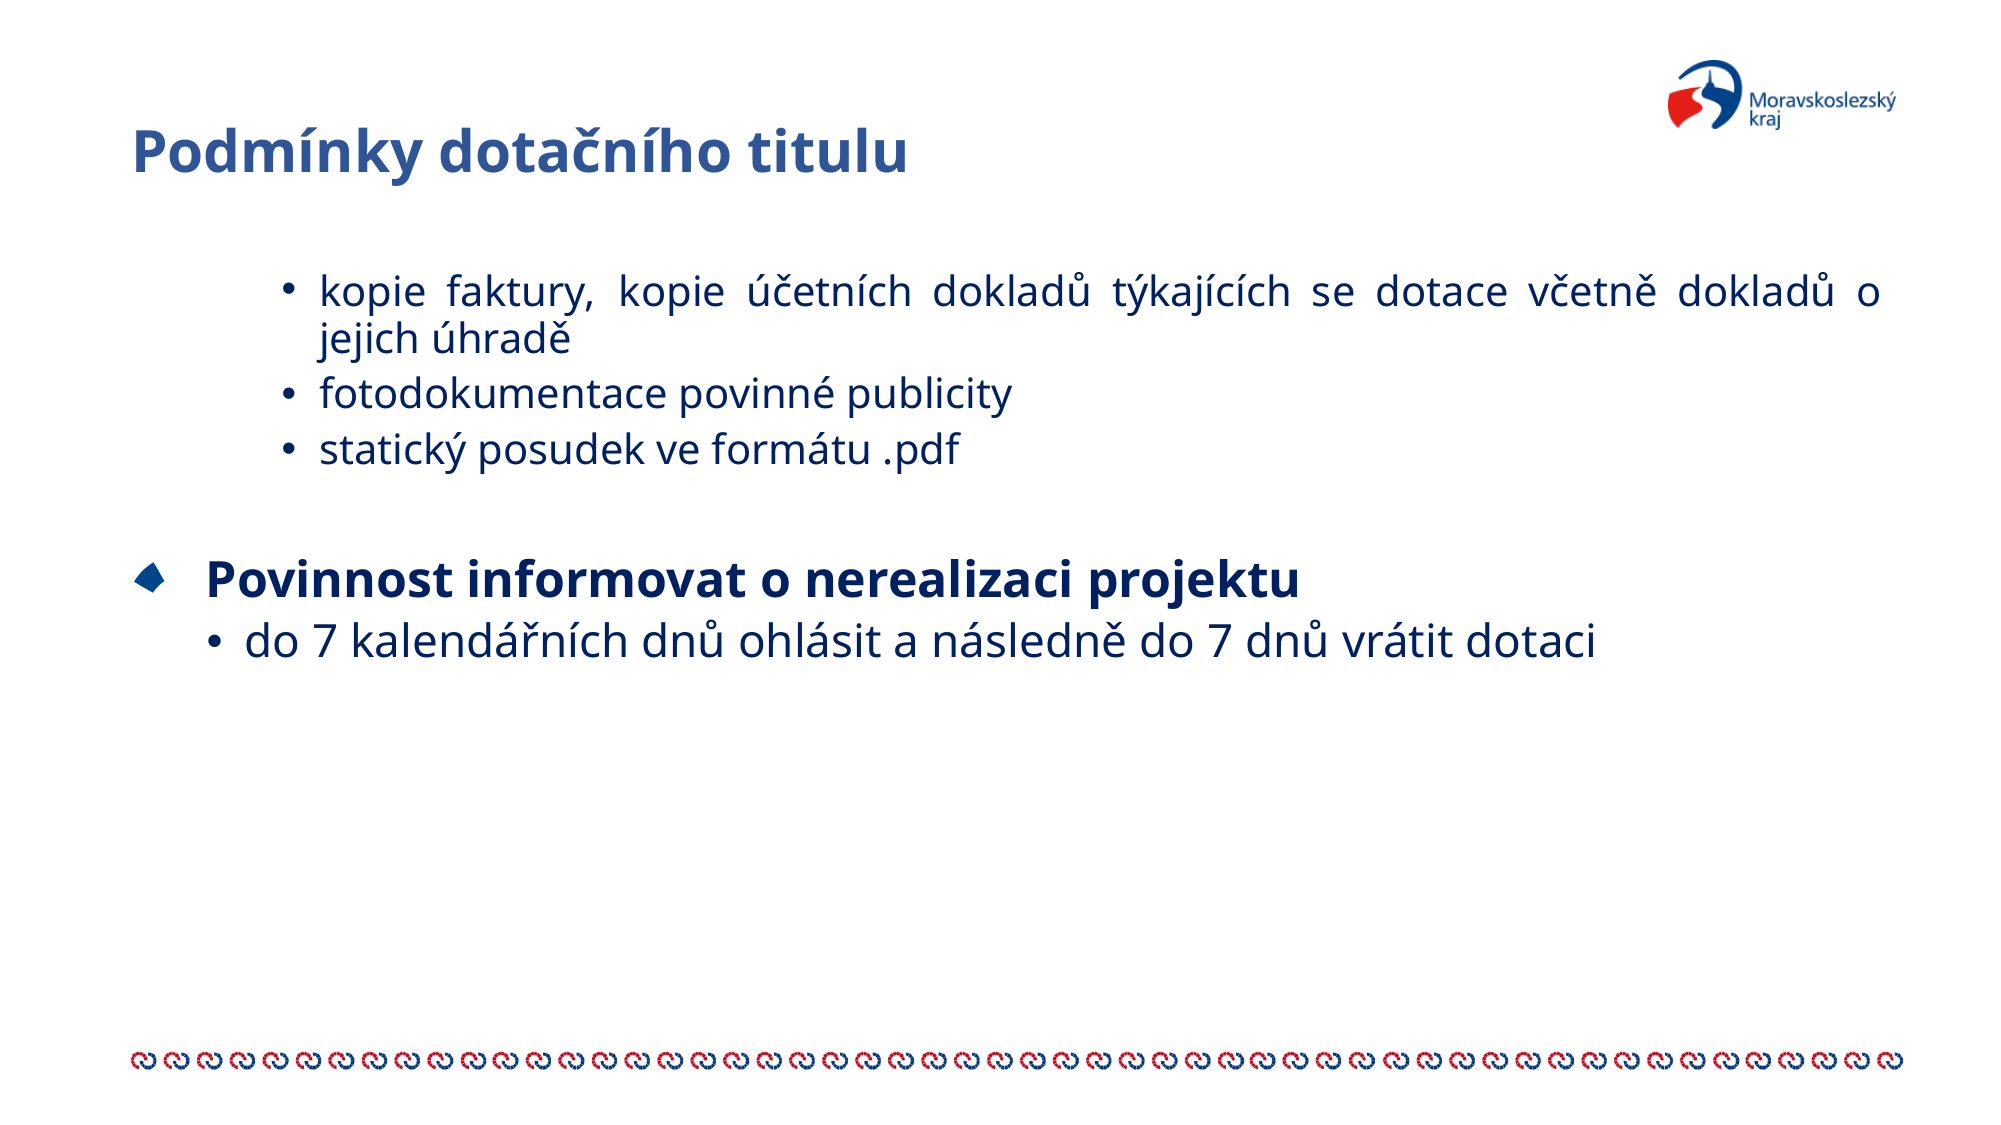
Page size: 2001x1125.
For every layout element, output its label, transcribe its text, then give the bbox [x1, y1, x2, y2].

picture [131, 560, 168, 596]
text_box kopie faktury, kopie účetních dokladů týkajících se dotace včetně dokladů o jejich úhradě fotodokumentace povinné publicity statický posudek ve formátu .pdf Povinnost informovat o nerealizaci projektu do 7 kalendářních dnů ohlásit a následně do 7 dnů vrátit dotaci [116, 256, 1898, 1052]
picture [1668, 60, 1896, 107]
text_box Podmínky dotačního titulu [116, 107, 1938, 192]
picture [63, 1032, 1985, 1087]
